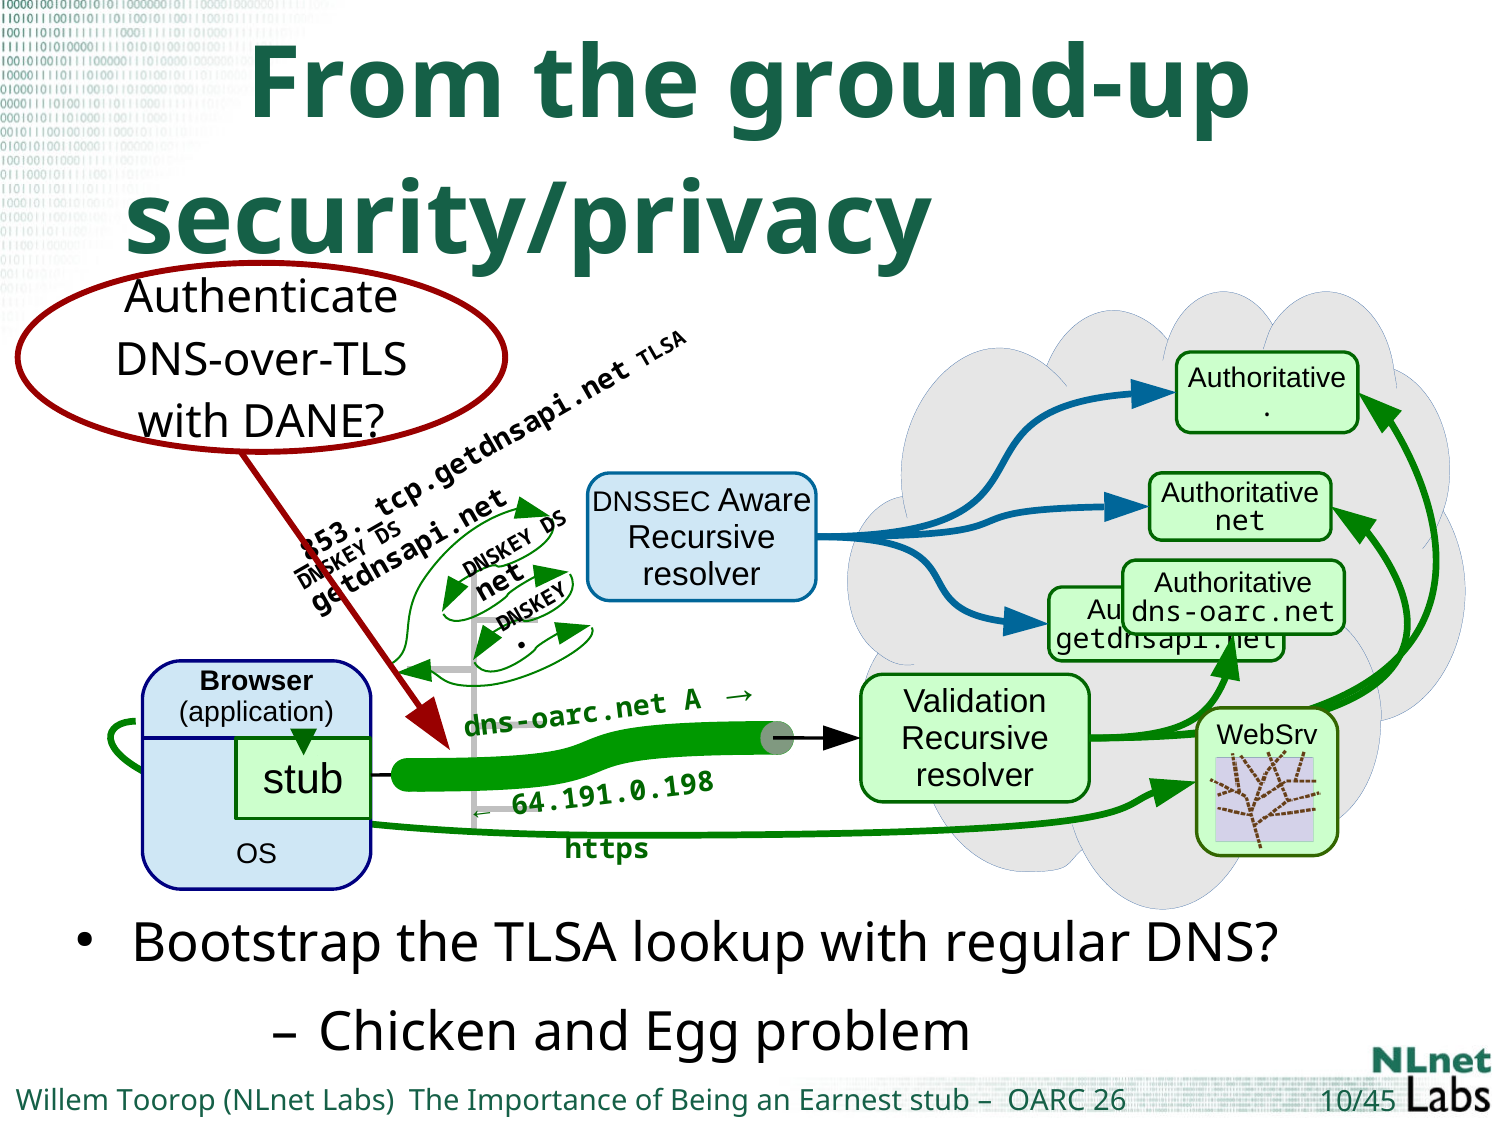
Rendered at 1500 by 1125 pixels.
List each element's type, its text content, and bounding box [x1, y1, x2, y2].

text_box Authenticate DNS-over-TLS with DANE? [17, 262, 506, 452]
picture [107, 291, 1466, 910]
picture [1425, 1037, 1492, 1124]
list Bootstrap the TLSA lookup with regular DNS? Chicken and Egg problem [75, 903, 1425, 1125]
picture [0, 0, 365, 365]
title From the ground-up security/privacy [75, 31, 1425, 263]
picture [301, 263, 365, 271]
